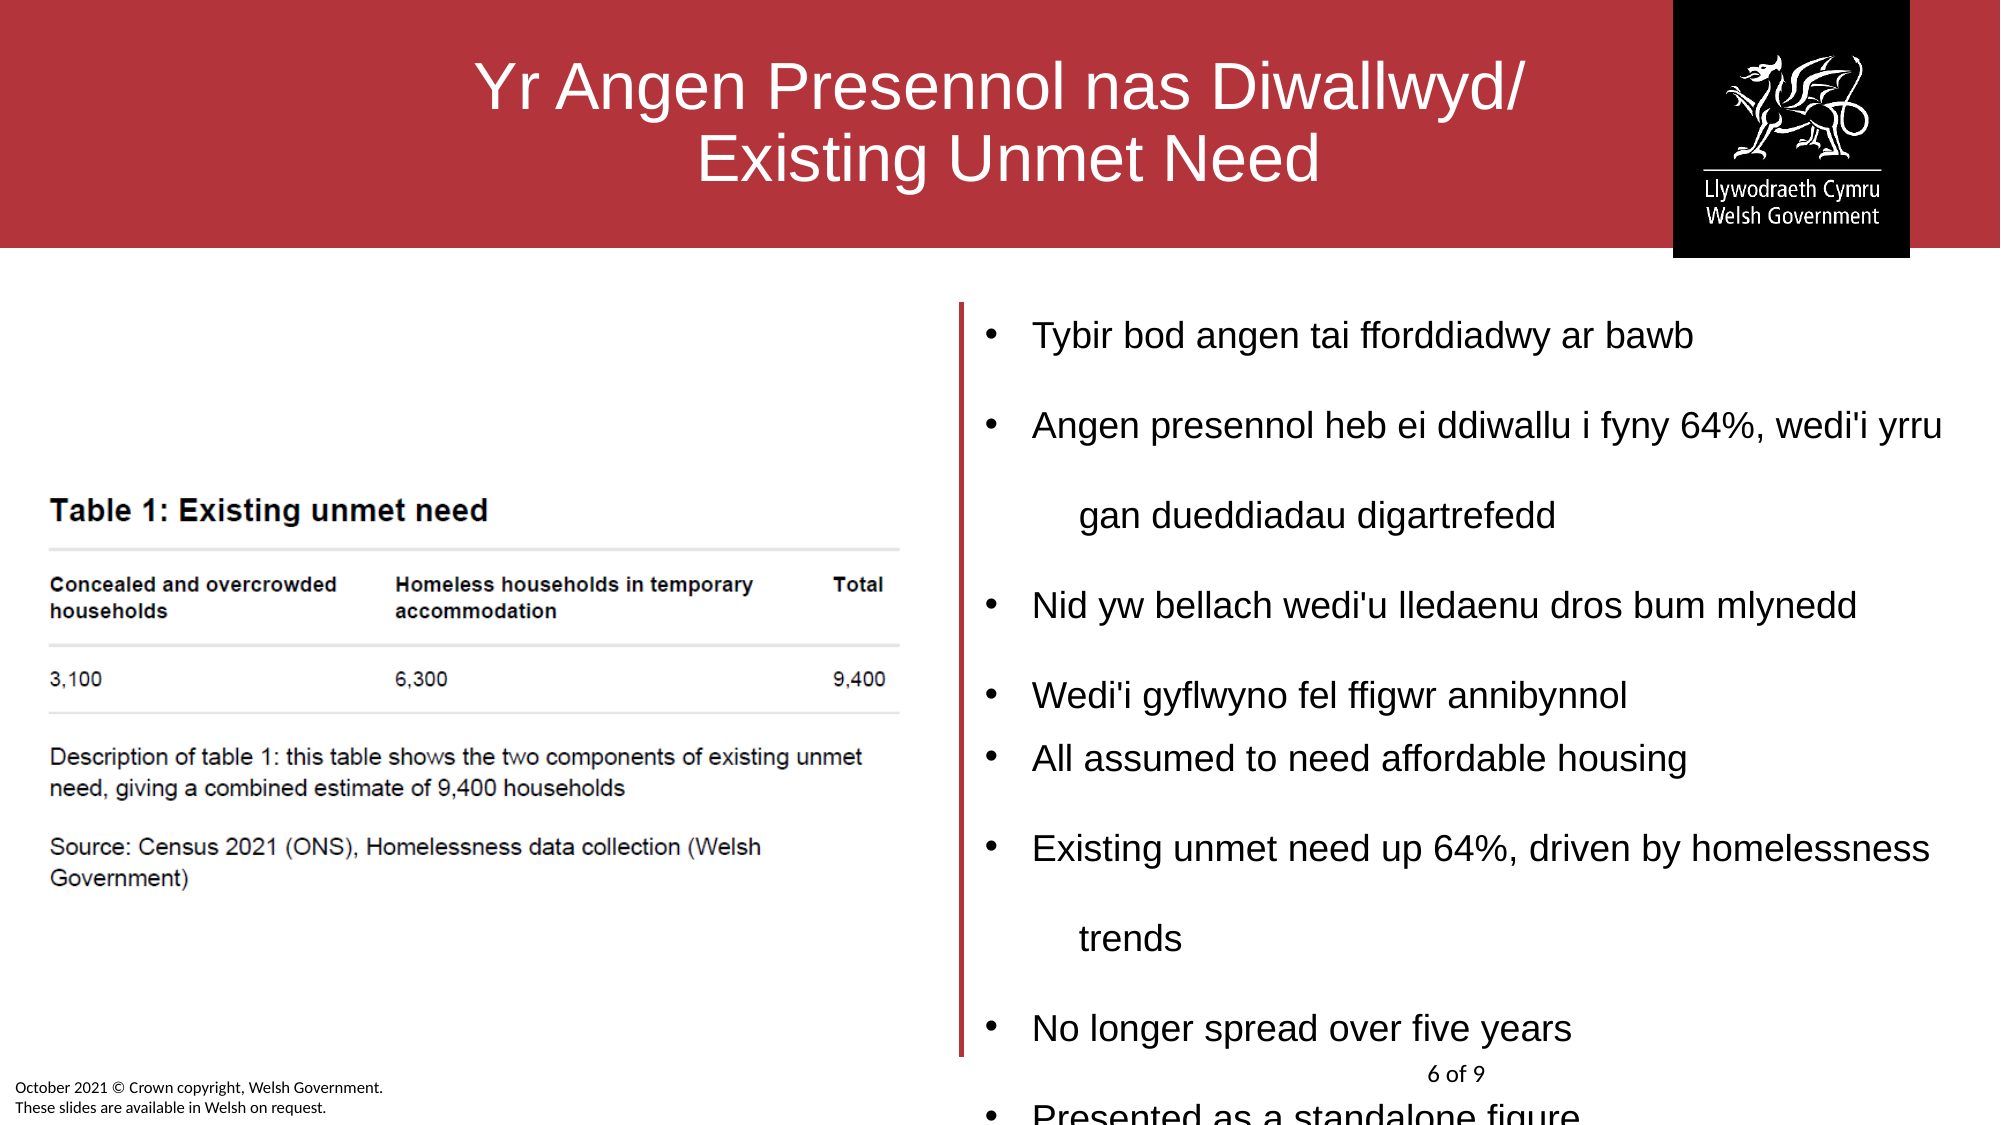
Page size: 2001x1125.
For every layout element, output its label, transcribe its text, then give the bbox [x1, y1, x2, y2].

text_box October 2021 © Crown copyright, Welsh Government. These slides are available in Welsh on request. [0, 1069, 451, 1125]
text_box All assumed to need affordable housing Existing unmet need up 64%, driven by homelessness trends No longer spread over five years Presented as a standalone figure [970, 681, 1988, 1008]
text_box Tybir bod angen tai fforddiadwy ar bawb Angen presennol heb ei ddiwallu i fyny 64%, wedi'i yrru gan dueddiadau digartrefedd Nid yw bellach wedi'u lledaenu dros bum mlynedd Wedi'i gyflwyno fel ffigwr annibynnol [970, 258, 2000, 647]
picture [28, 482, 939, 922]
title Yr Angen Presennol nas Diwallwyd/ Existing Unmet Need [137, 15, 1863, 233]
text_box 6 of 9 [1412, 1042, 1863, 1103]
